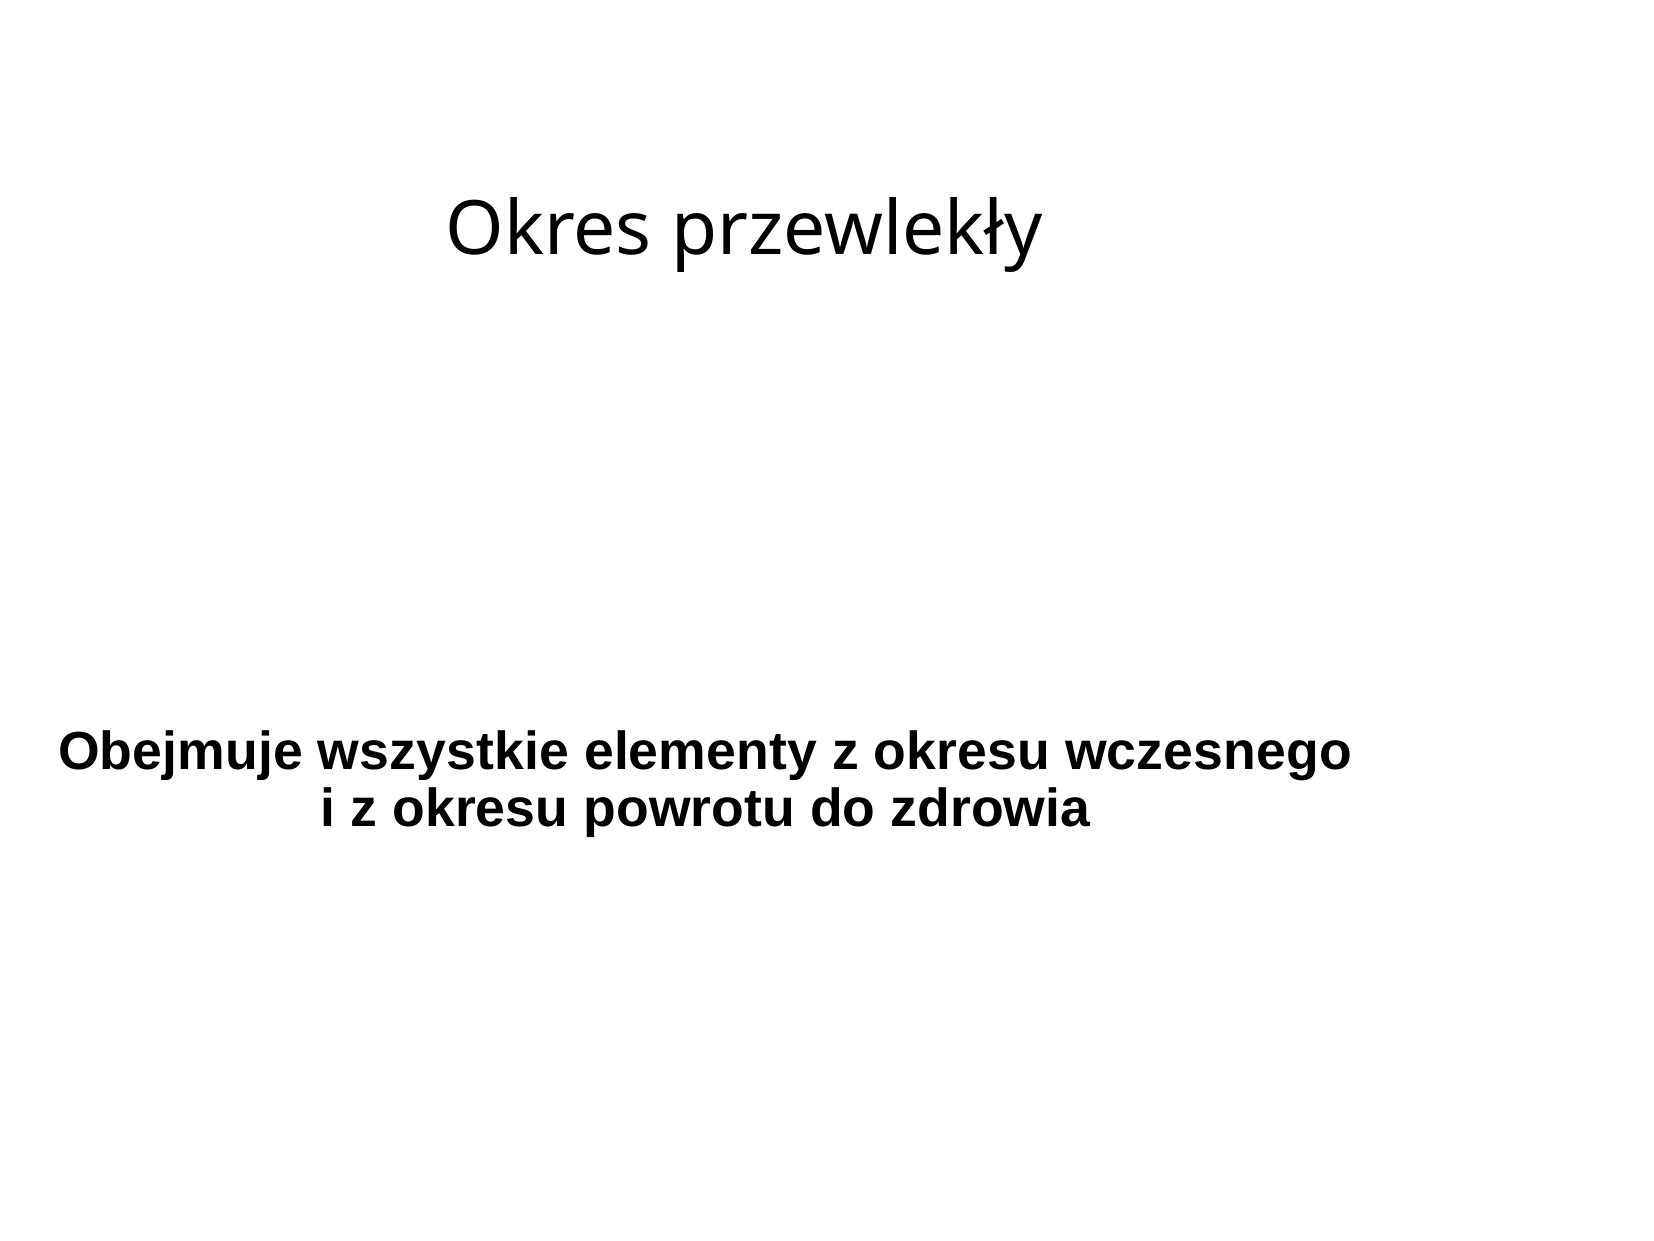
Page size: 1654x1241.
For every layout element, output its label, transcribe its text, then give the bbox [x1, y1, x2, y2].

list Obejmuje wszystkie elementy z okresu wczesnego i z okresu powrotu do zdrowia [0, 478, 1382, 845]
title Okres przewlekły [0, 127, 1489, 334]
